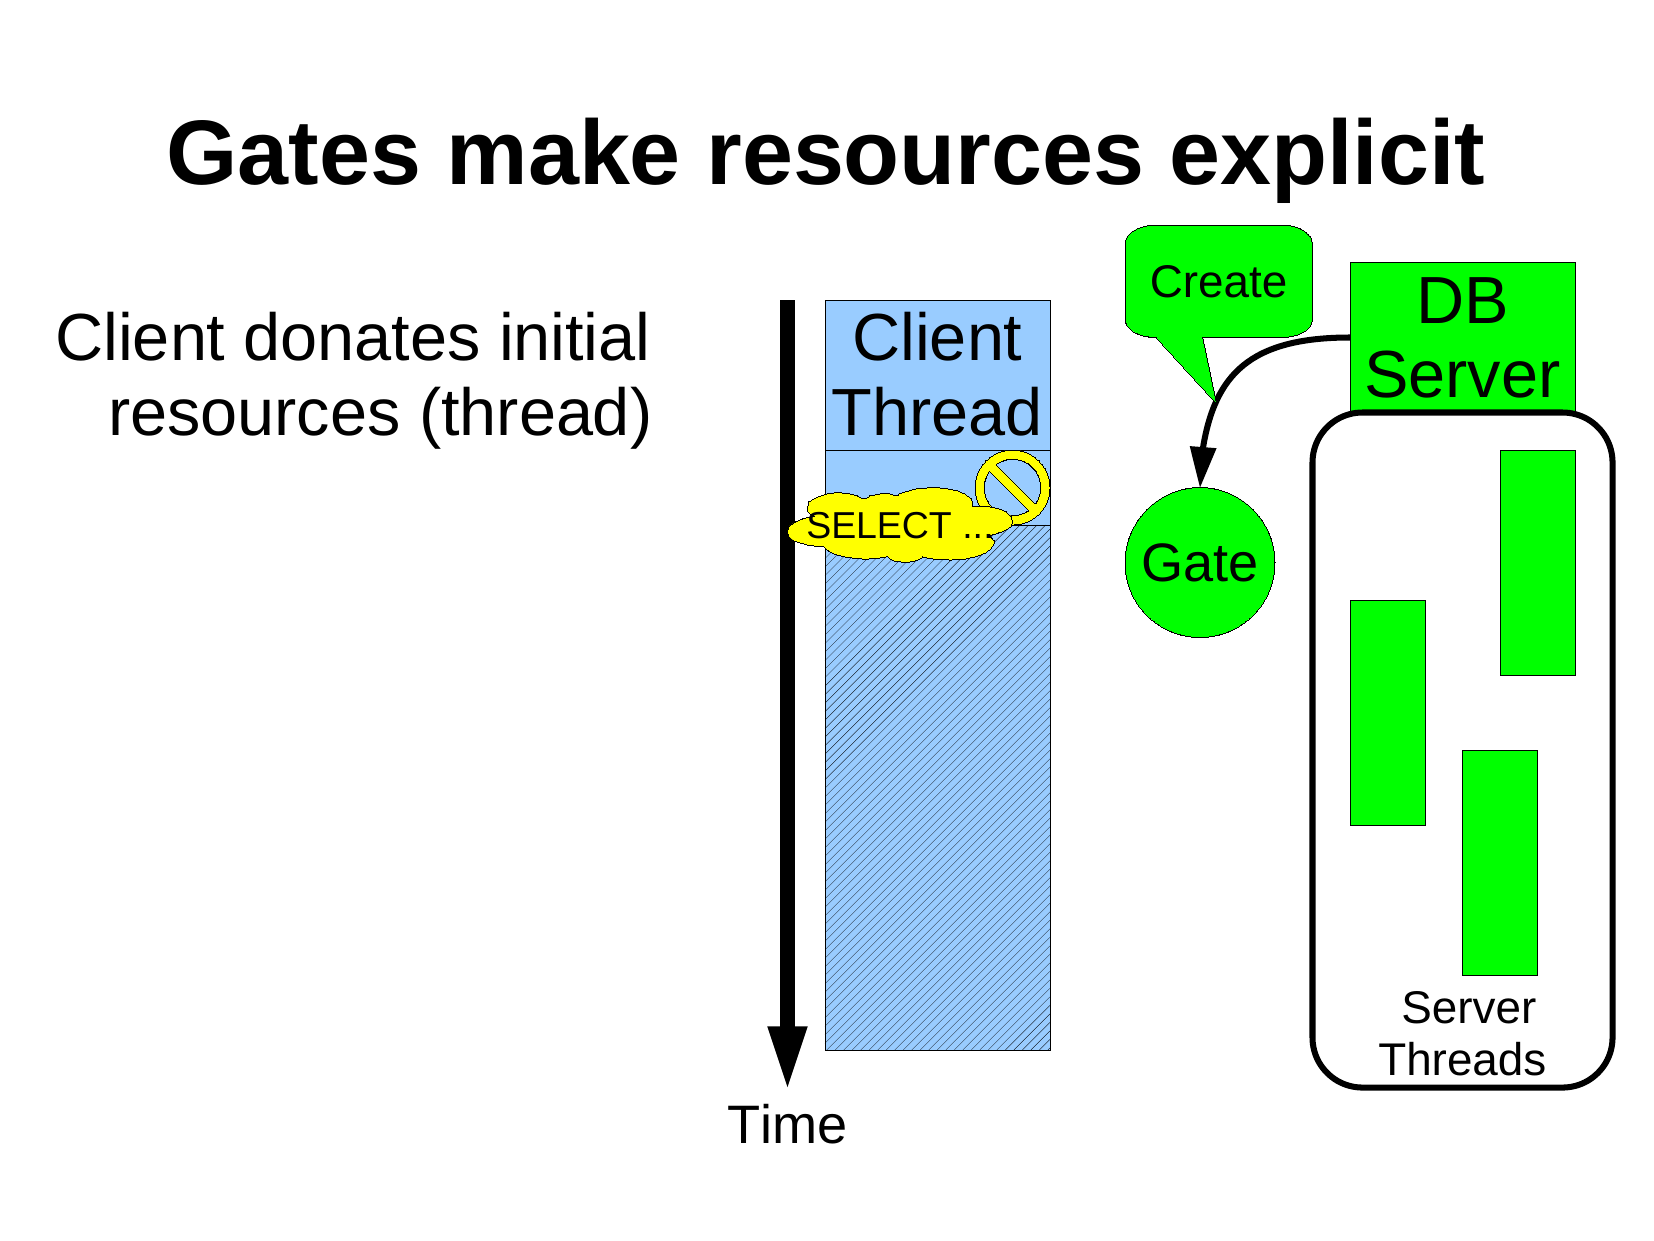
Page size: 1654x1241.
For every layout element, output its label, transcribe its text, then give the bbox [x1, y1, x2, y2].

list Client donates initial resources (thread) [37, 300, 780, 1119]
text_box SELECT ... [787, 487, 1013, 563]
text_box Create [1125, 225, 1313, 404]
text_box [1350, 600, 1426, 826]
text_box DB Server [1350, 262, 1576, 410]
text_box Time [675, 1087, 901, 1163]
text_box [1462, 750, 1538, 975]
text_box Client Thread [825, 300, 1051, 450]
text_box Gate [1125, 487, 1276, 638]
text_box Server Threads [1312, 975, 1613, 1092]
text_box [1500, 450, 1576, 676]
title Gates make resources explicit [82, 49, 1571, 257]
text_box [825, 450, 1051, 1051]
